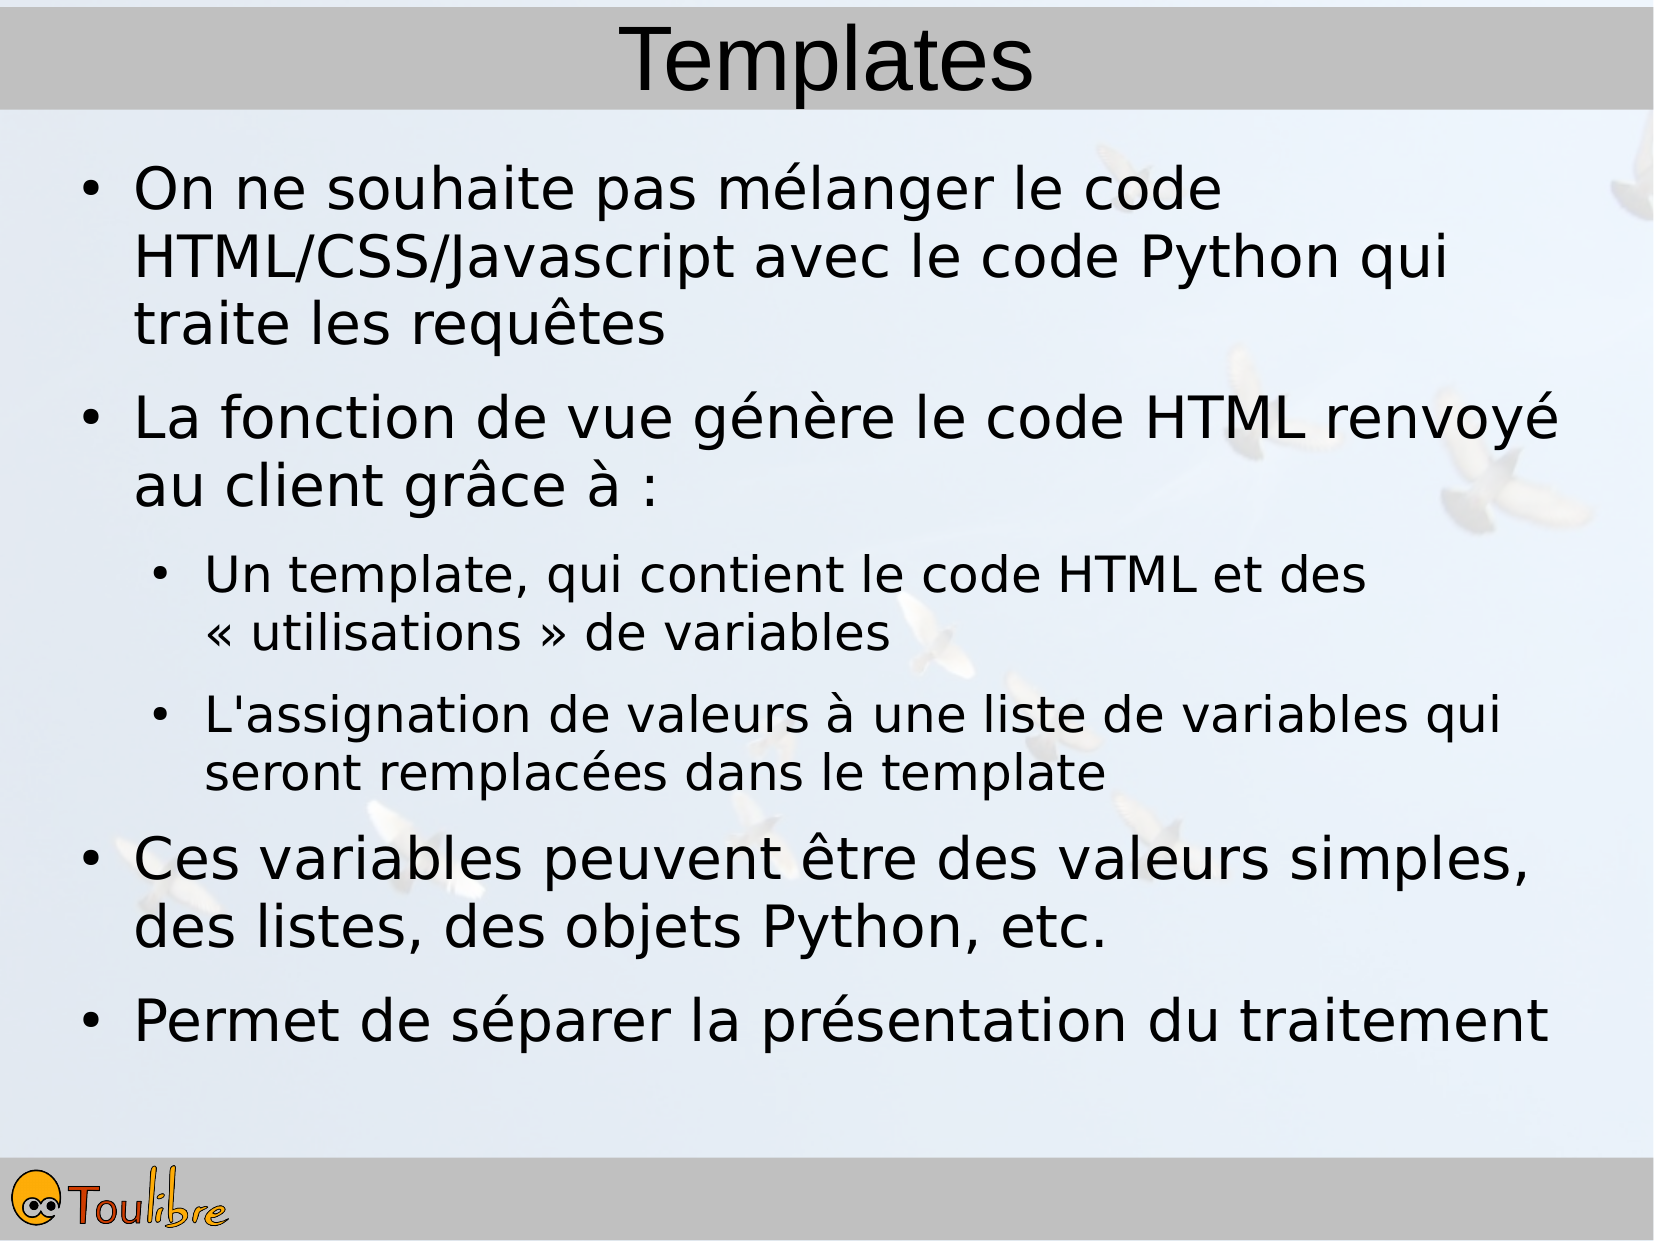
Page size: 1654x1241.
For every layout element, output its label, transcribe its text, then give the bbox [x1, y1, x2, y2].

list On ne souhaite pas mélanger le code HTML/CSS/Javascript avec le code Python qui traite les requêtes La fonction de vue génère le code HTML renvoyé au client grâce à : Un template, qui contient le code HTML et des « utilisations » de variables L'assignation de valeurs à une liste de variables qui seront remplacées dans le template Ces variables peuvent être des valeurs simples, des listes, des objets Python, etc. Permet de séparer la présentation du traitement [62, 155, 1621, 1132]
title Templates [0, 7, 1654, 110]
picture [11, 1165, 229, 1228]
